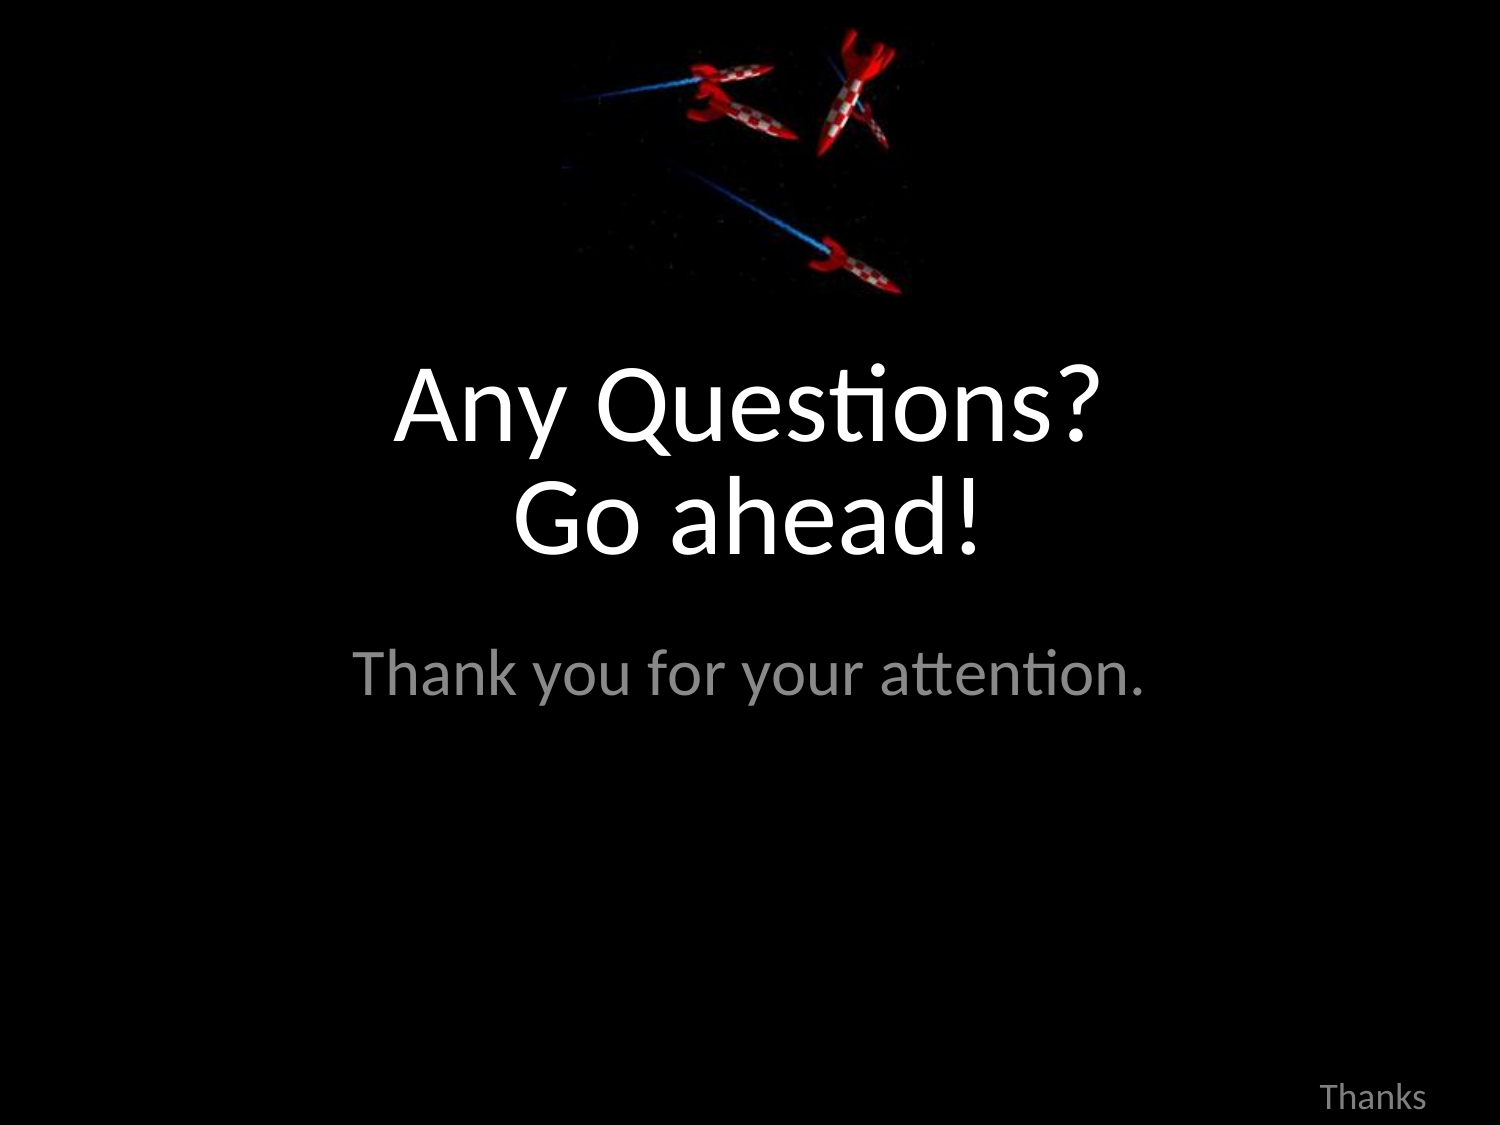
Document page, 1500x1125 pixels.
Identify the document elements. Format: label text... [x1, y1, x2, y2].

text_box Thanks [1304, 1064, 1442, 1125]
title Any Questions? Go ahead! [112, 325, 1388, 615]
text_box Thank you for your attention. [225, 637, 1276, 926]
picture [561, 27, 935, 297]
